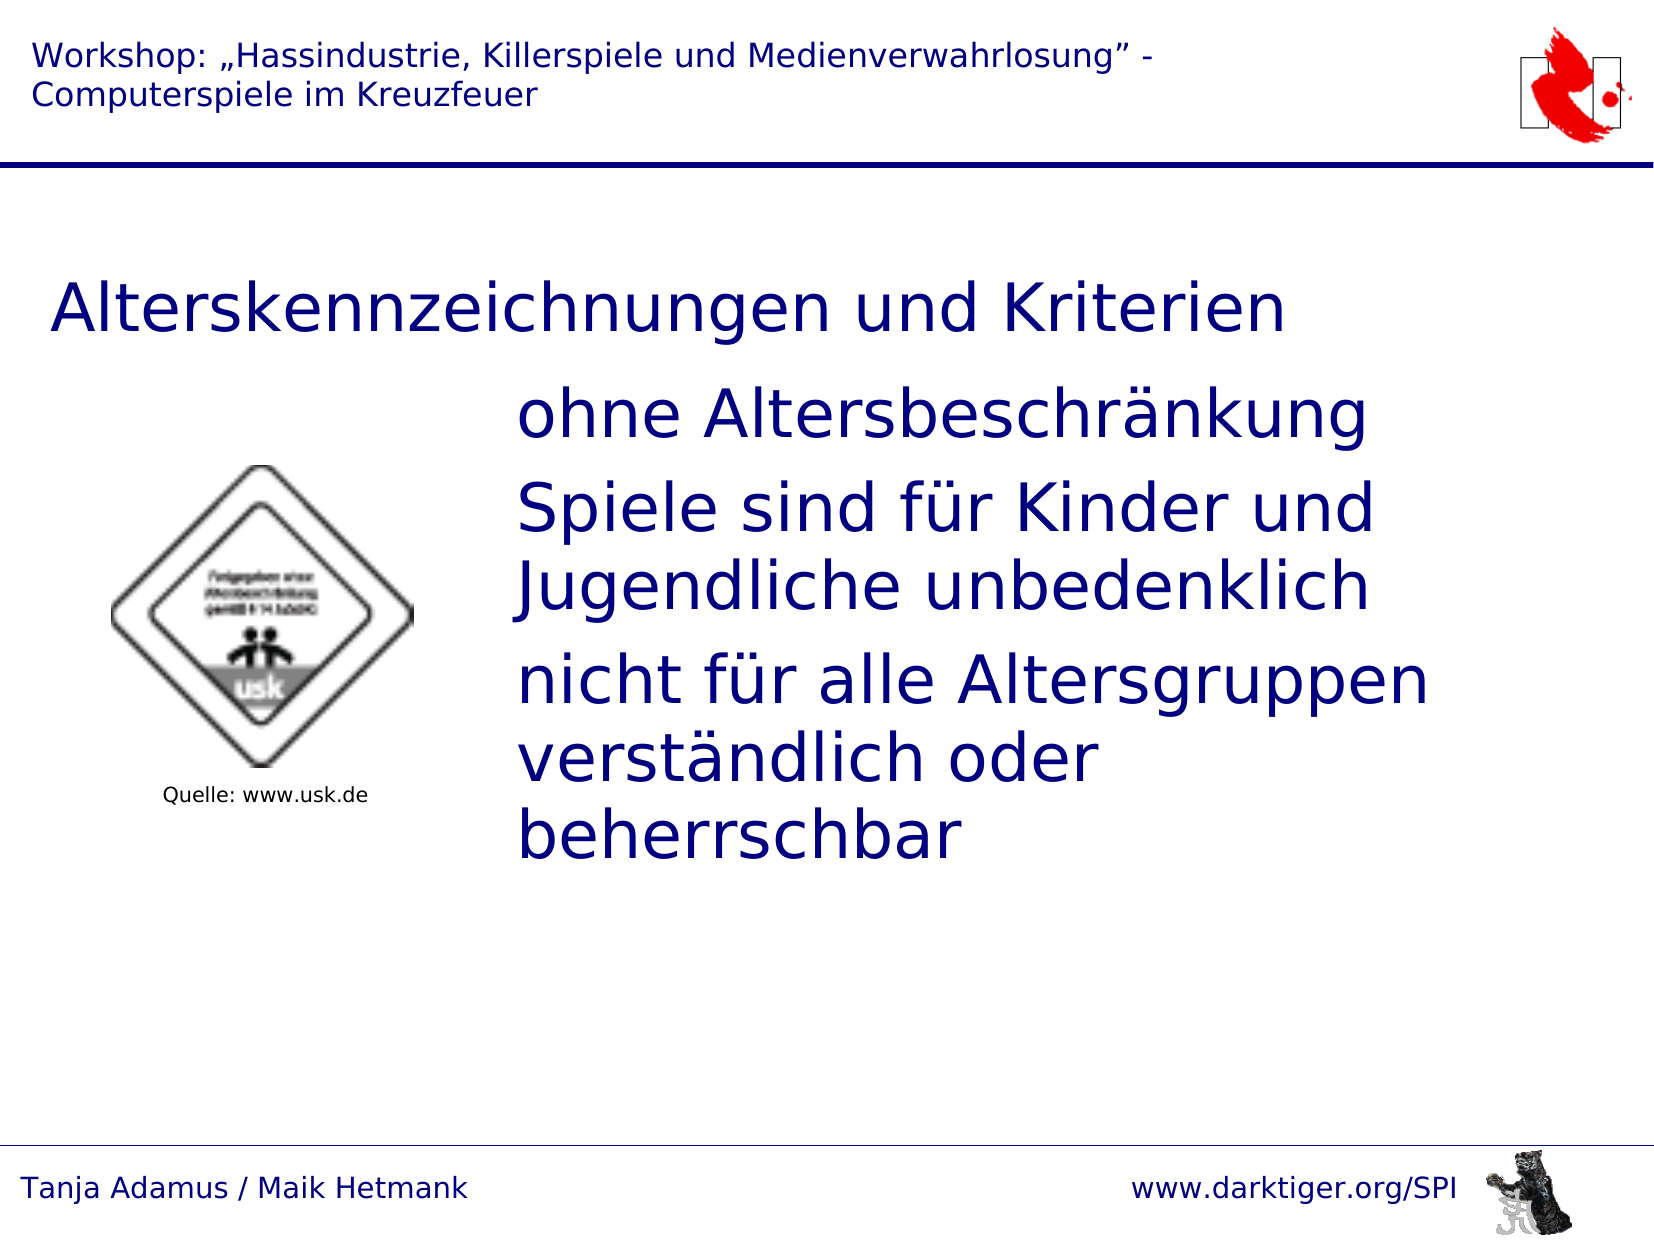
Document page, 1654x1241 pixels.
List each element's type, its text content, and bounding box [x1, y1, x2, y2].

picture [111, 465, 414, 768]
picture [1486, 1150, 1572, 1235]
text_box ohne Altersbeschränkung [501, 368, 1412, 461]
picture [1503, 16, 1632, 148]
text_box Spiele sind für Kinder und Jugendliche unbedenklich [501, 462, 1412, 633]
text_box Workshop: „Hassindustrie, Killerspiele und Medienverwahrlosung” - Computerspiele im Kreuzfeuer [16, 29, 1418, 178]
text_box nicht für alle Altersgruppen verständlich oder beherrschbar [501, 633, 1565, 882]
text_box Quelle: www.usk.de [147, 775, 384, 815]
text_box Alterskennzeichnungen und Kriterien [35, 261, 1565, 355]
